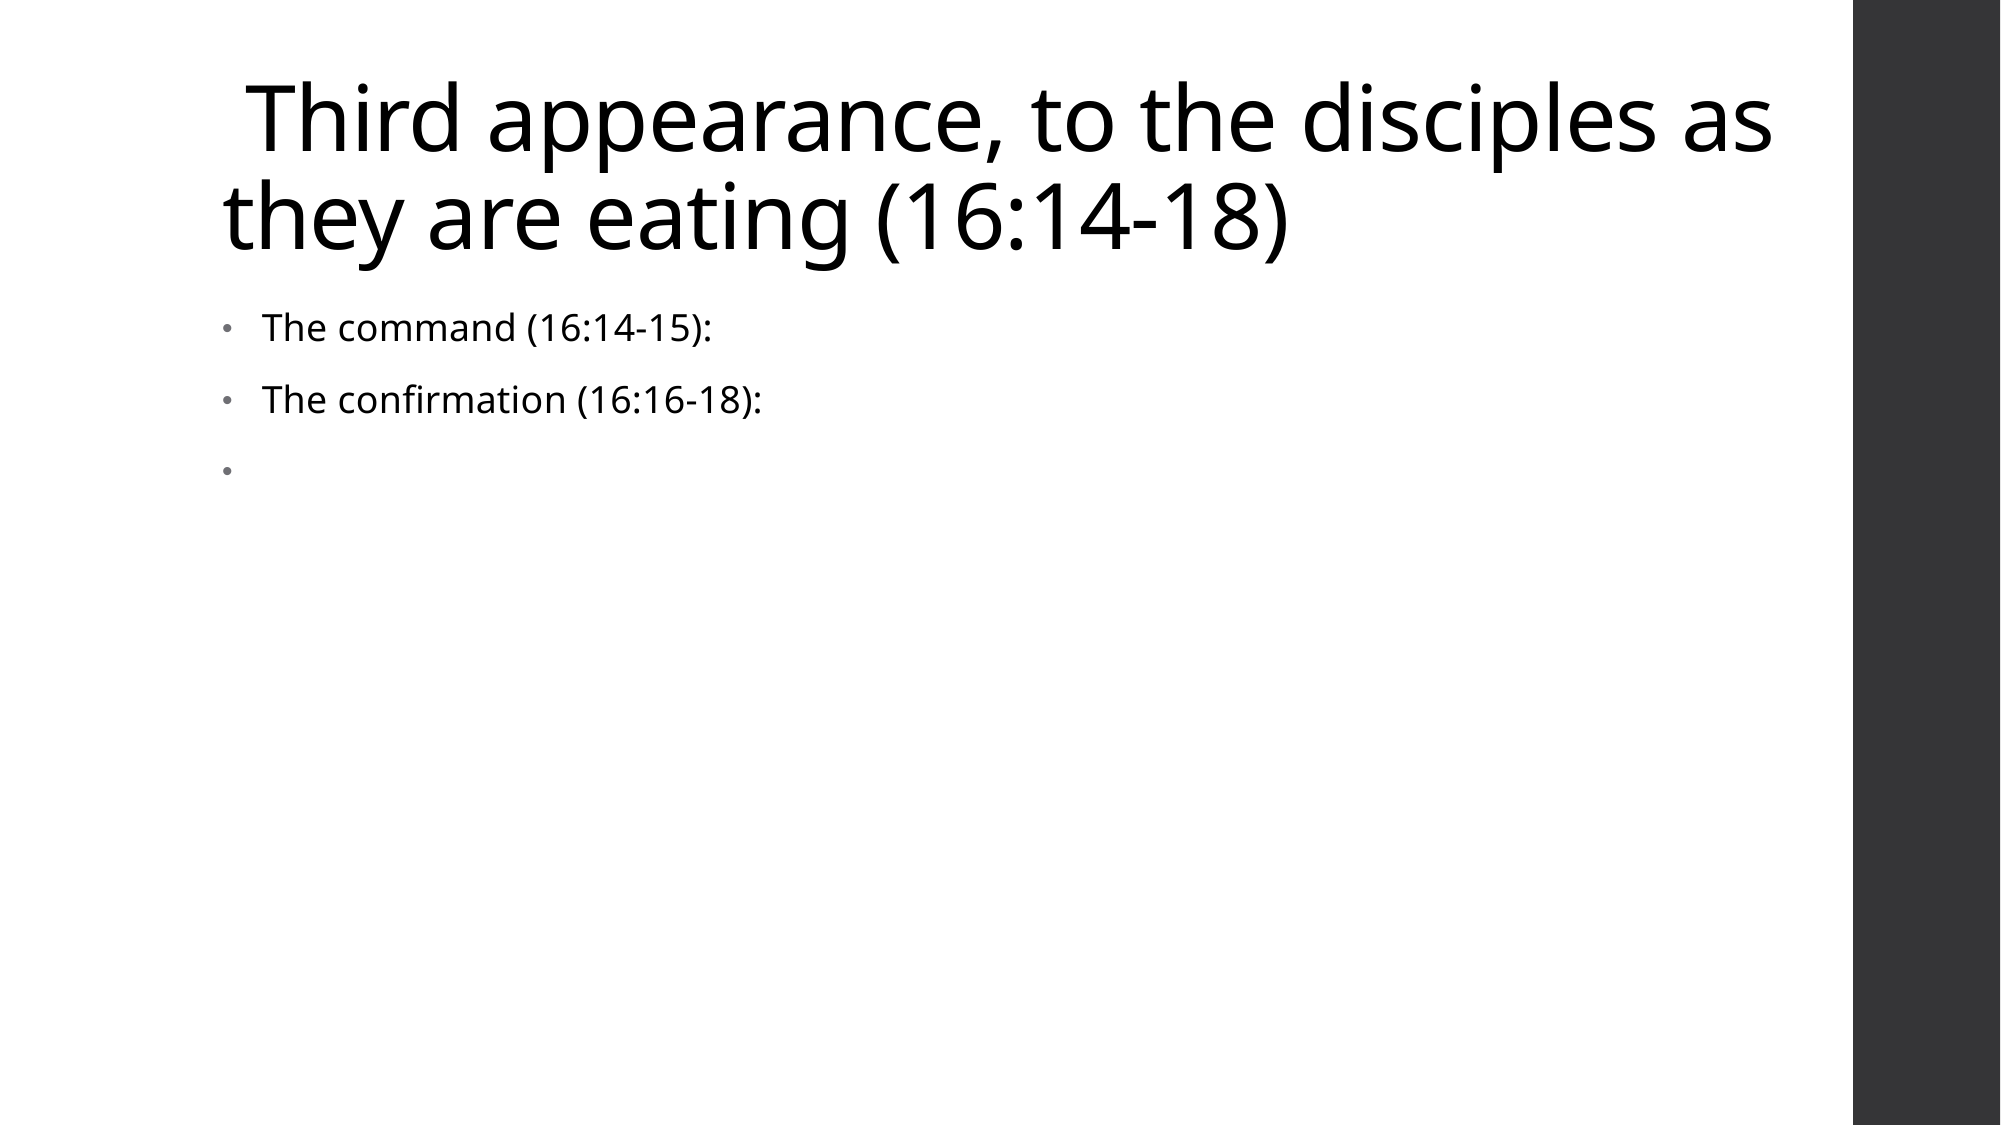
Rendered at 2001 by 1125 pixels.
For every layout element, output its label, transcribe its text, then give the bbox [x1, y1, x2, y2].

list The command (16:14-15): The confirmation (16:16-18): [206, 299, 1617, 1014]
title Third appearance, to the disciples as they are eating (16:14-18) [206, 60, 1797, 278]
